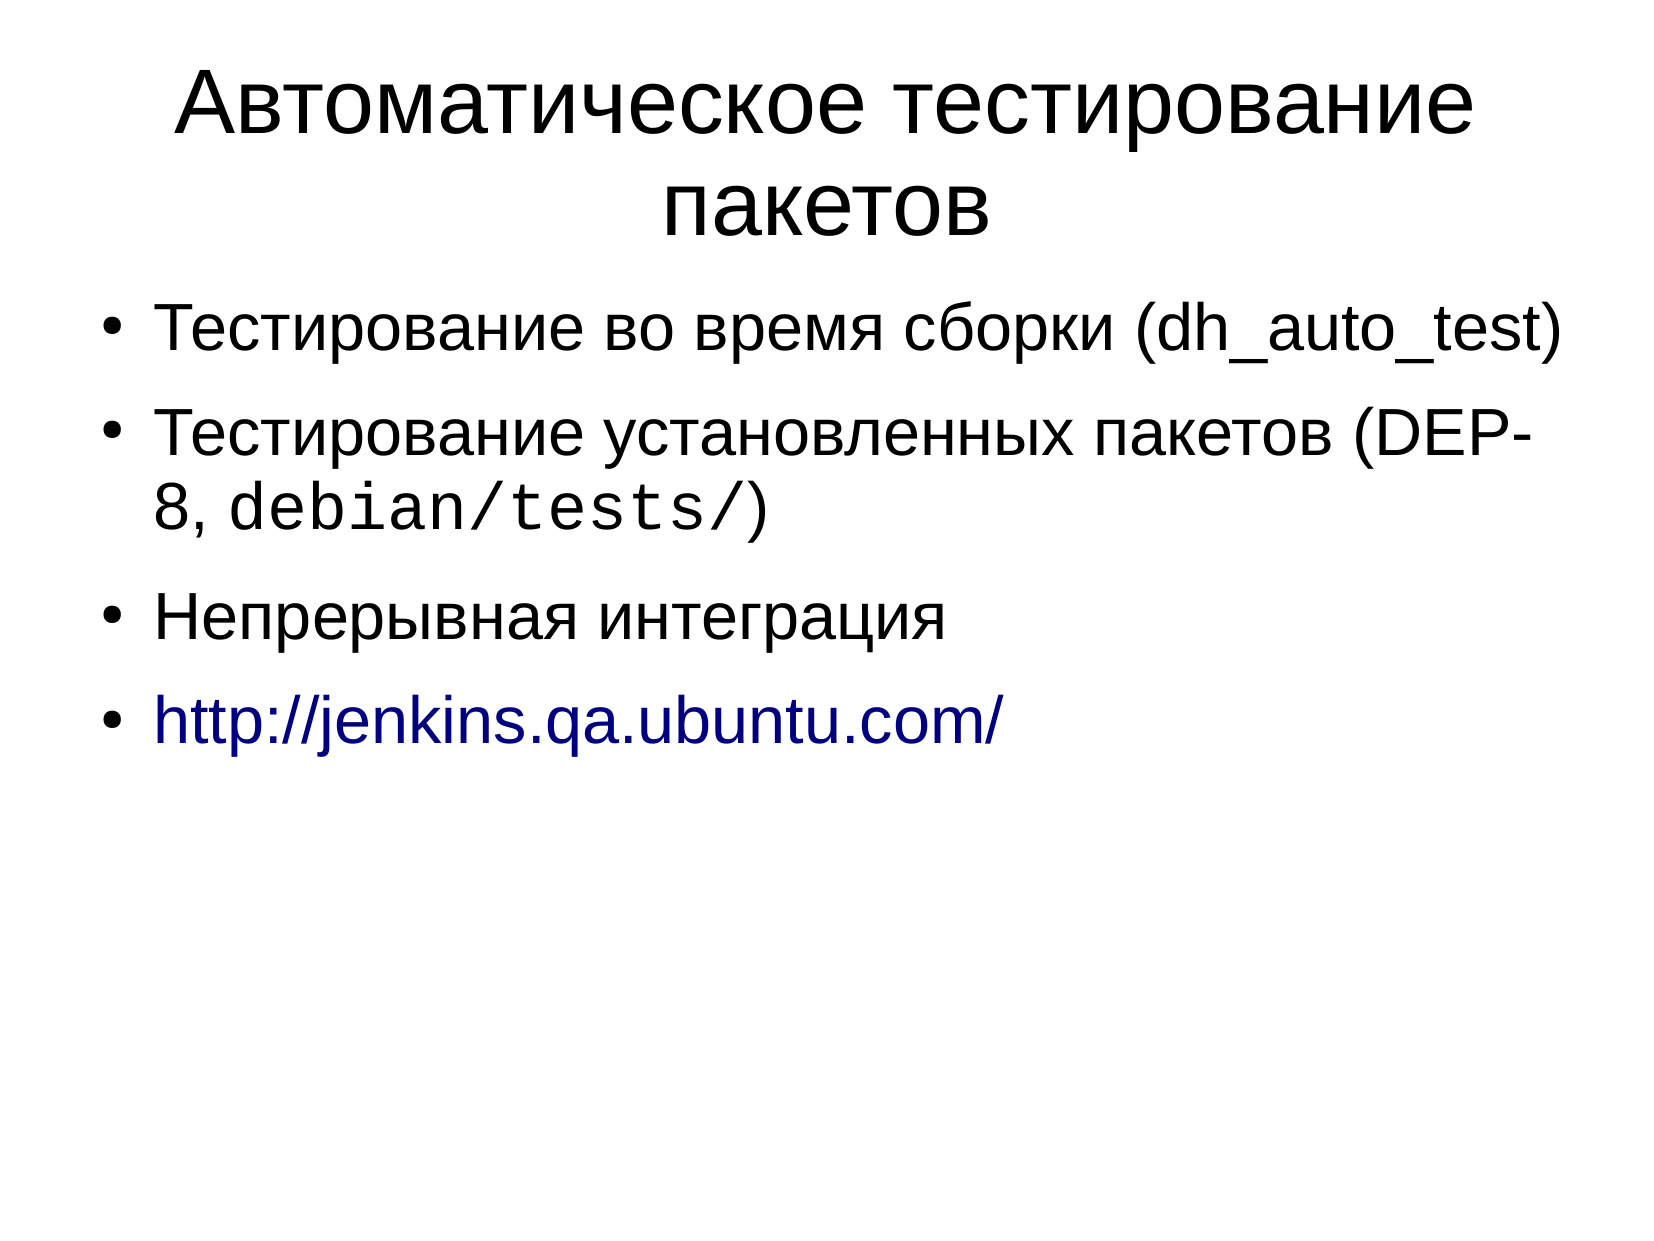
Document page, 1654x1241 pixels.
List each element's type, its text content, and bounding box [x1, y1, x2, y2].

title Автоматическое тестирование пакетов [82, 49, 1571, 257]
list Тестирование во время сборки (dh_auto_test) Тестирование установленных пакетов (DEP-8, debian/tests/) Непрерывная интеграция http://jenkins.qa.ubuntu.com/ [82, 290, 1571, 1010]
